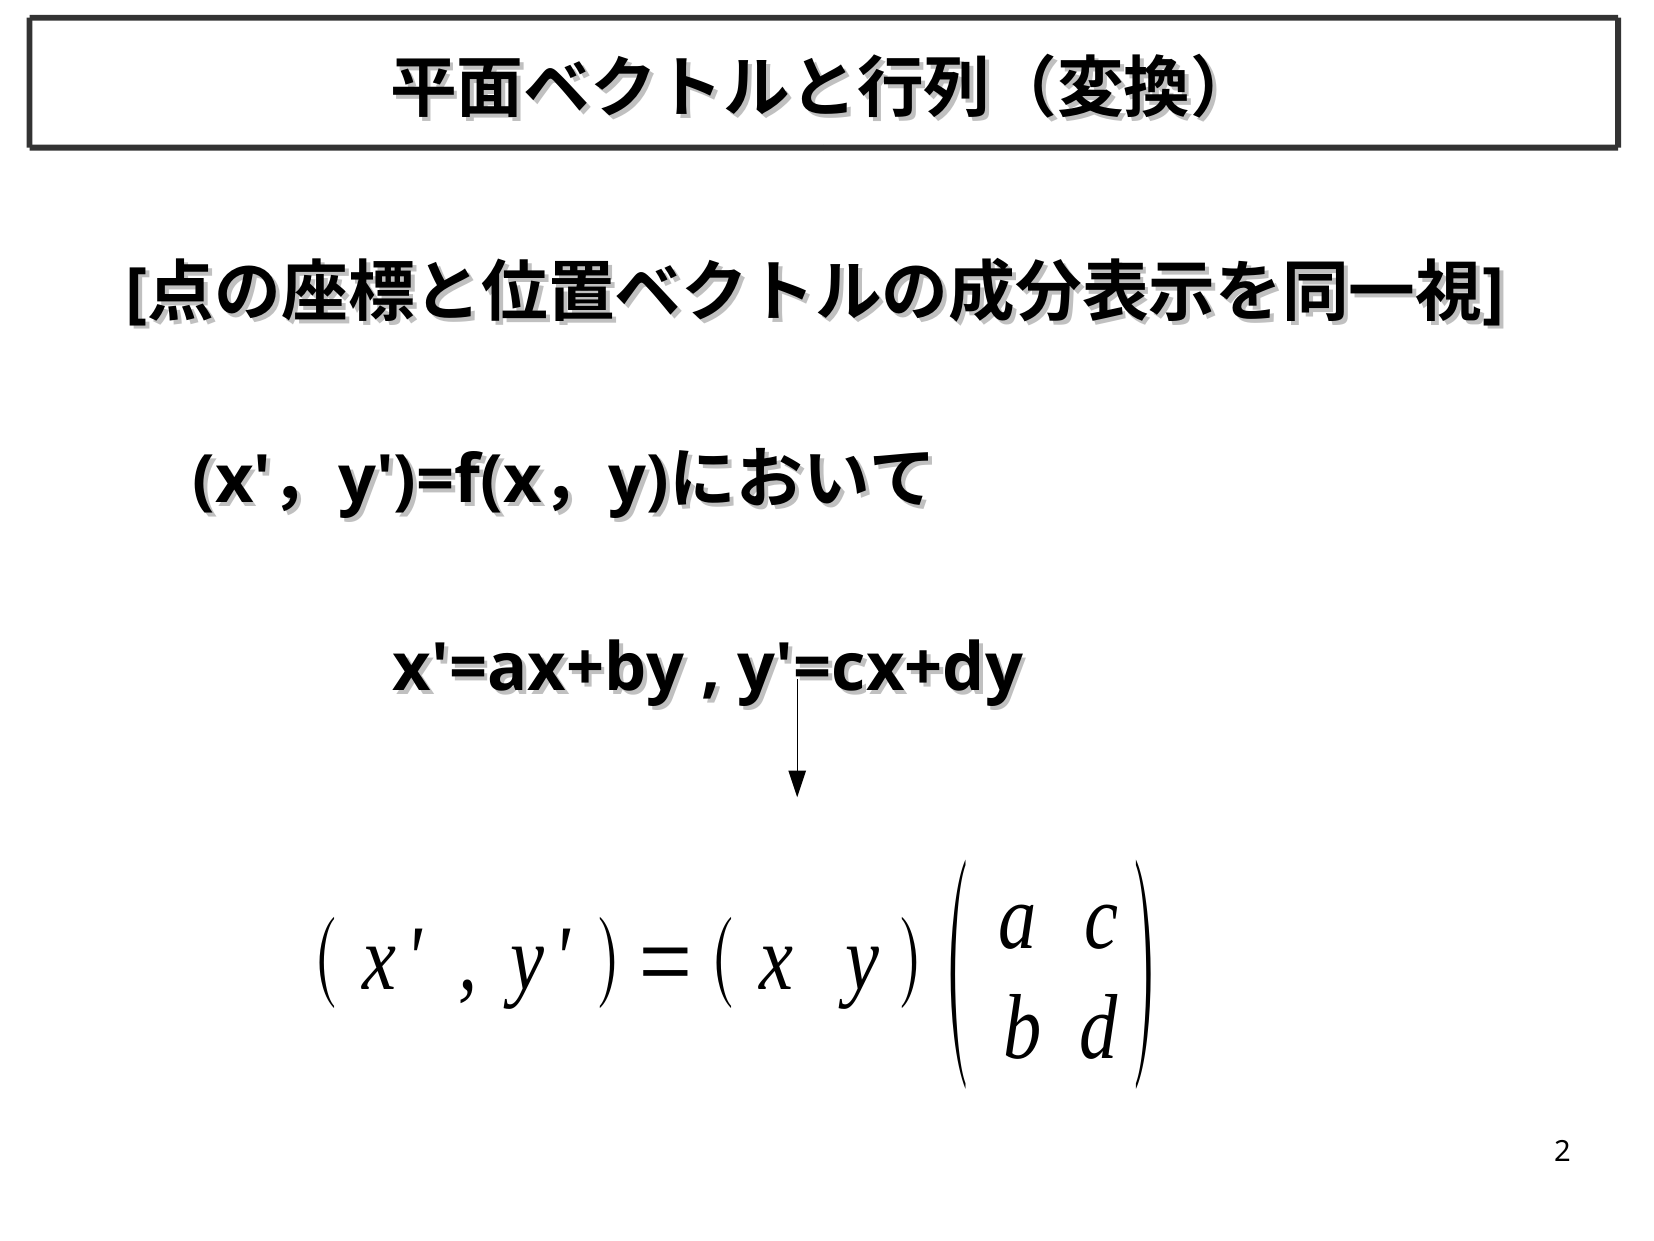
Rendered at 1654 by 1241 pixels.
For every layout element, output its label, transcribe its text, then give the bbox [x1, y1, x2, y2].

text_box [点の座標と位置ベクトルの成分表示を同一視] (x'，y')=f(x，y)において x'=ax+by , y'=cx+dy [111, 230, 1522, 687]
text_box 平面ベクトルと行列（変換） [29, 17, 1619, 148]
chart [295, 856, 1182, 1093]
